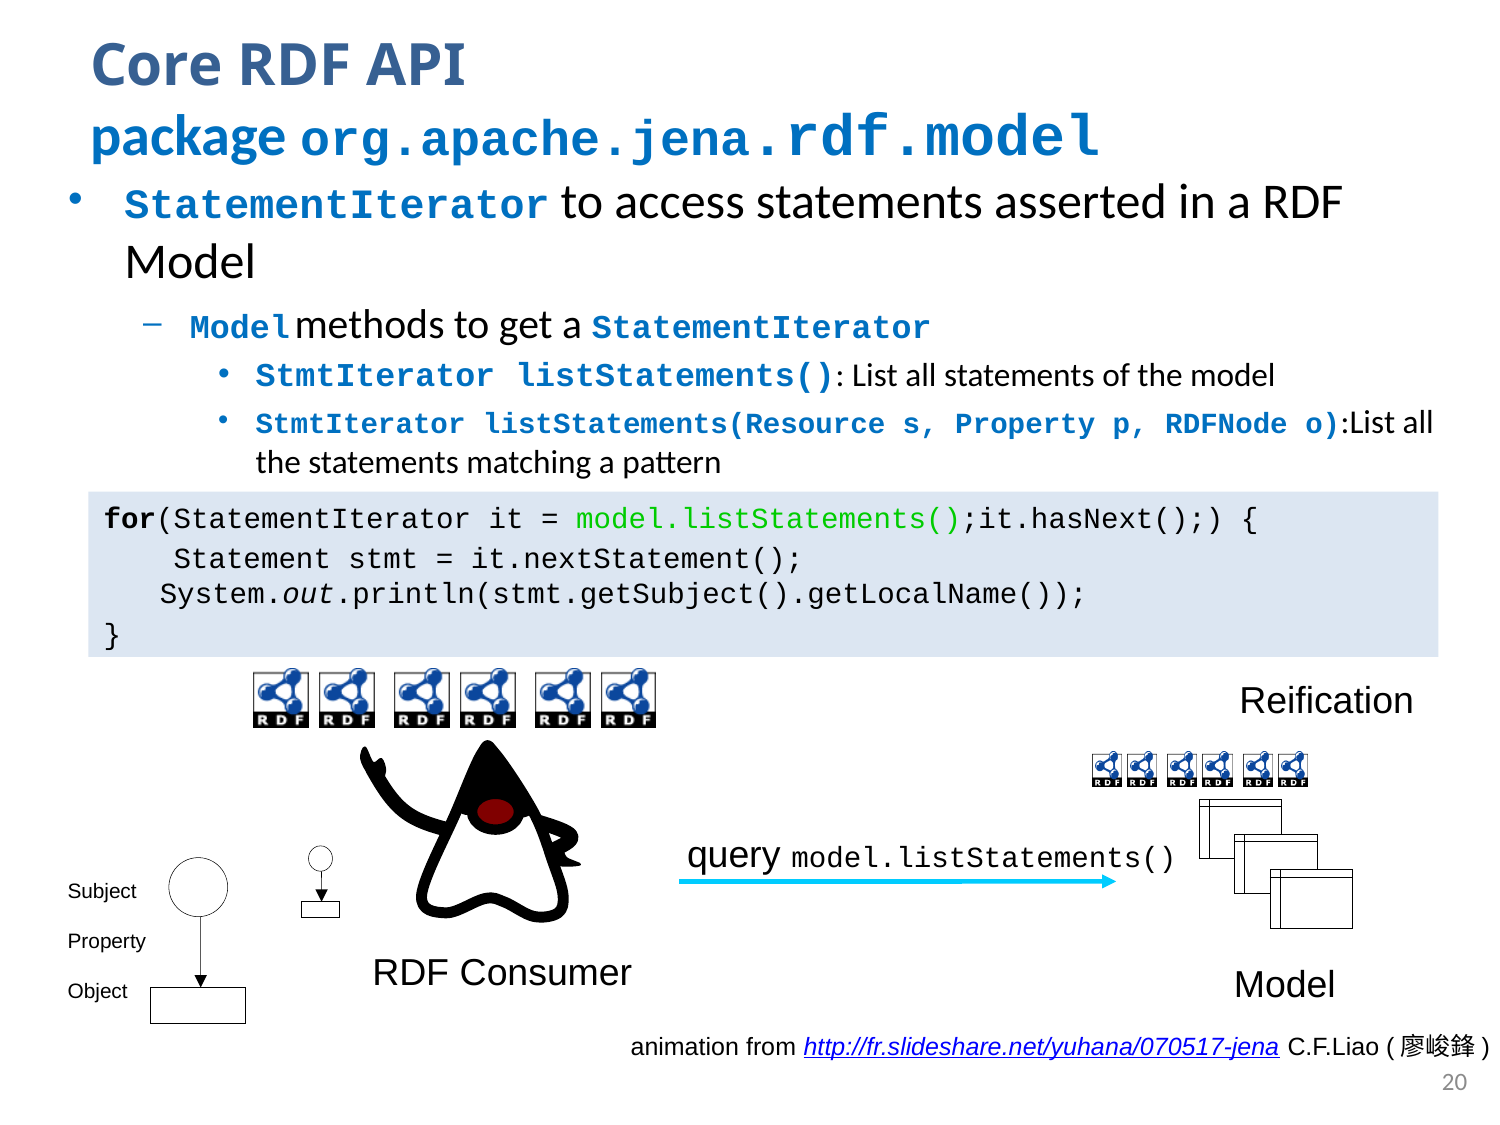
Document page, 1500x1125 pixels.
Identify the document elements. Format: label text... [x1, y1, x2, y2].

picture [460, 668, 516, 728]
text_box [301, 901, 340, 917]
text_box query model.listStatements() [672, 822, 1191, 883]
text_box [360, 747, 386, 779]
picture [1202, 751, 1233, 787]
text_box [421, 745, 581, 918]
picture [535, 668, 591, 728]
text_box [1234, 834, 1352, 929]
picture [1278, 751, 1308, 787]
picture [1127, 751, 1157, 787]
picture [319, 668, 375, 728]
picture [1092, 751, 1122, 787]
picture [1243, 751, 1273, 787]
text_box animation from http://fr.slideshare.net/yuhana/070517-jena C.F.Liao (廖峻鋒) [615, 1023, 1500, 1068]
picture [1167, 751, 1197, 787]
picture [394, 668, 450, 728]
text_box Subject Property Object [52, 869, 162, 1010]
picture [601, 668, 656, 728]
text_box RDF Consumer [357, 940, 648, 1001]
text_box Model [1219, 952, 1351, 1013]
title Core RDF API package org.apache.jena.rdf.model [75, 45, 1425, 149]
slide_number <numéro> [1074, 1068, 1483, 1103]
list StatementIterator to access statements asserted in a RDF Model Model methods to get a StatementIterator StmtIterator listStatements(): List all statements of the model StmtIterator listStatements(Resource s, Property p, RDFNode o):List all the statements matching a pattern [53, 160, 1471, 504]
text_box [308, 845, 333, 872]
picture [253, 668, 309, 728]
text_box for(StatementIterator it = model.listStatements();it.hasNext();) { Statement stmt = it.nextStatement(); System.out.println(stmt.getSubject().getLocalName()); } [88, 491, 1439, 657]
text_box Reification [1224, 668, 1429, 730]
